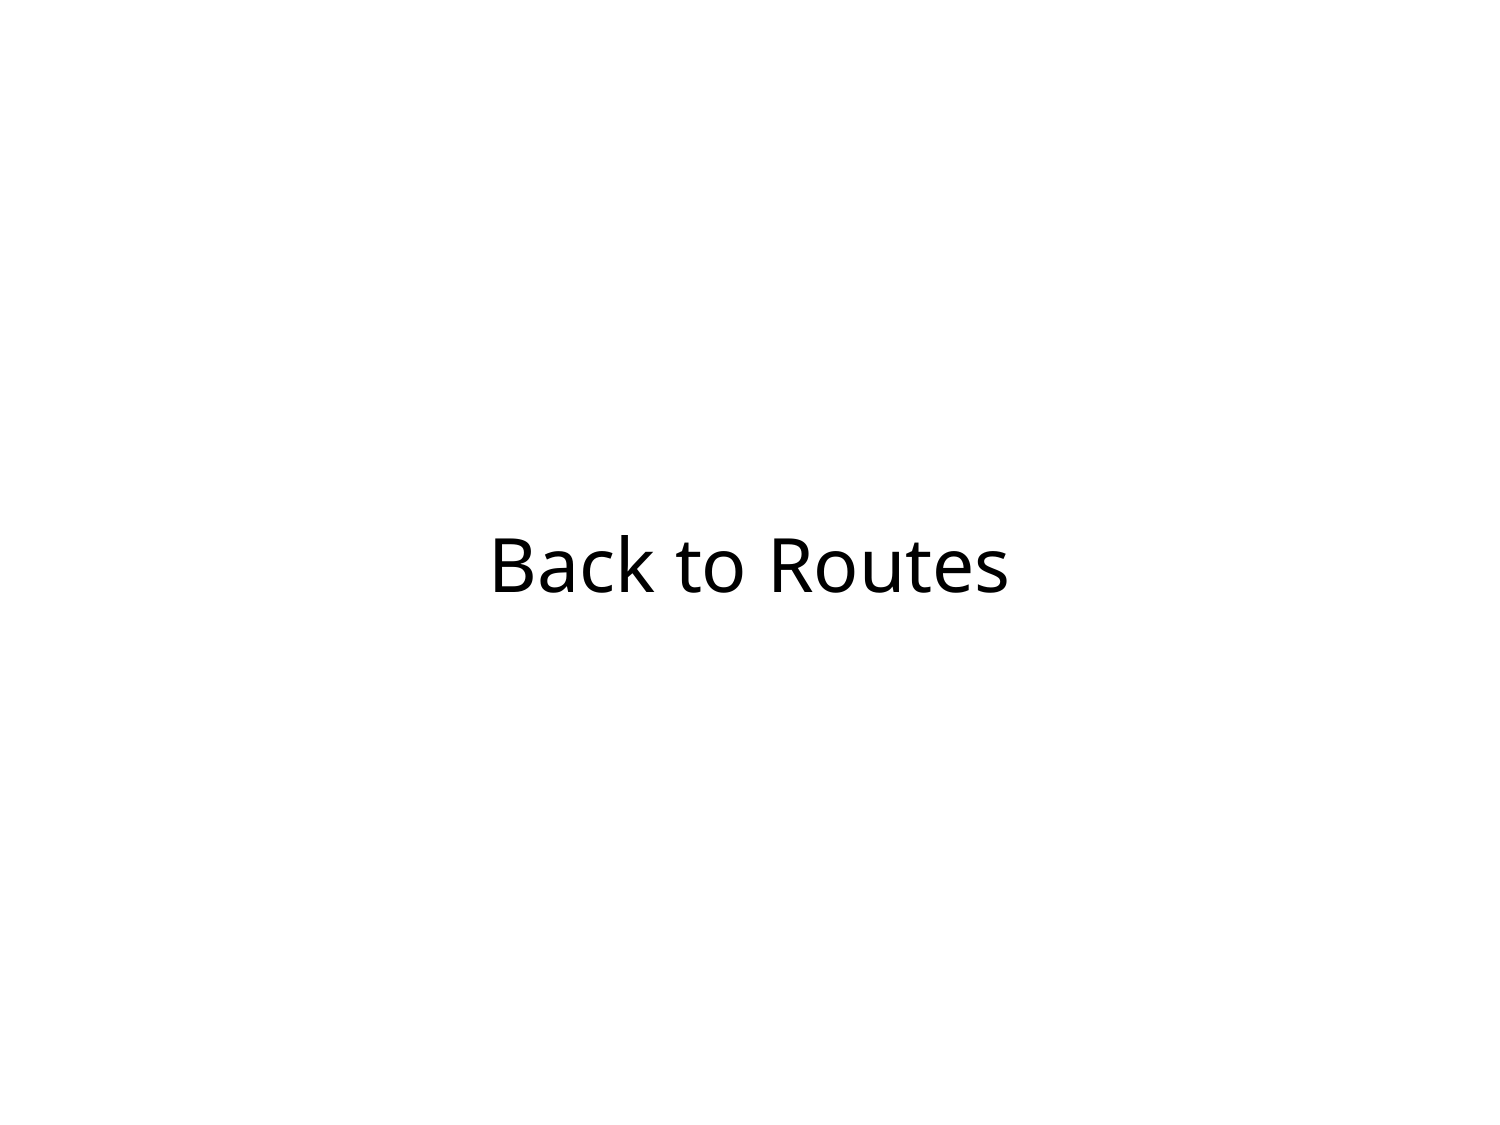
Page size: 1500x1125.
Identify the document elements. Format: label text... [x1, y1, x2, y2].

title Back to Routes [51, 470, 1449, 655]
